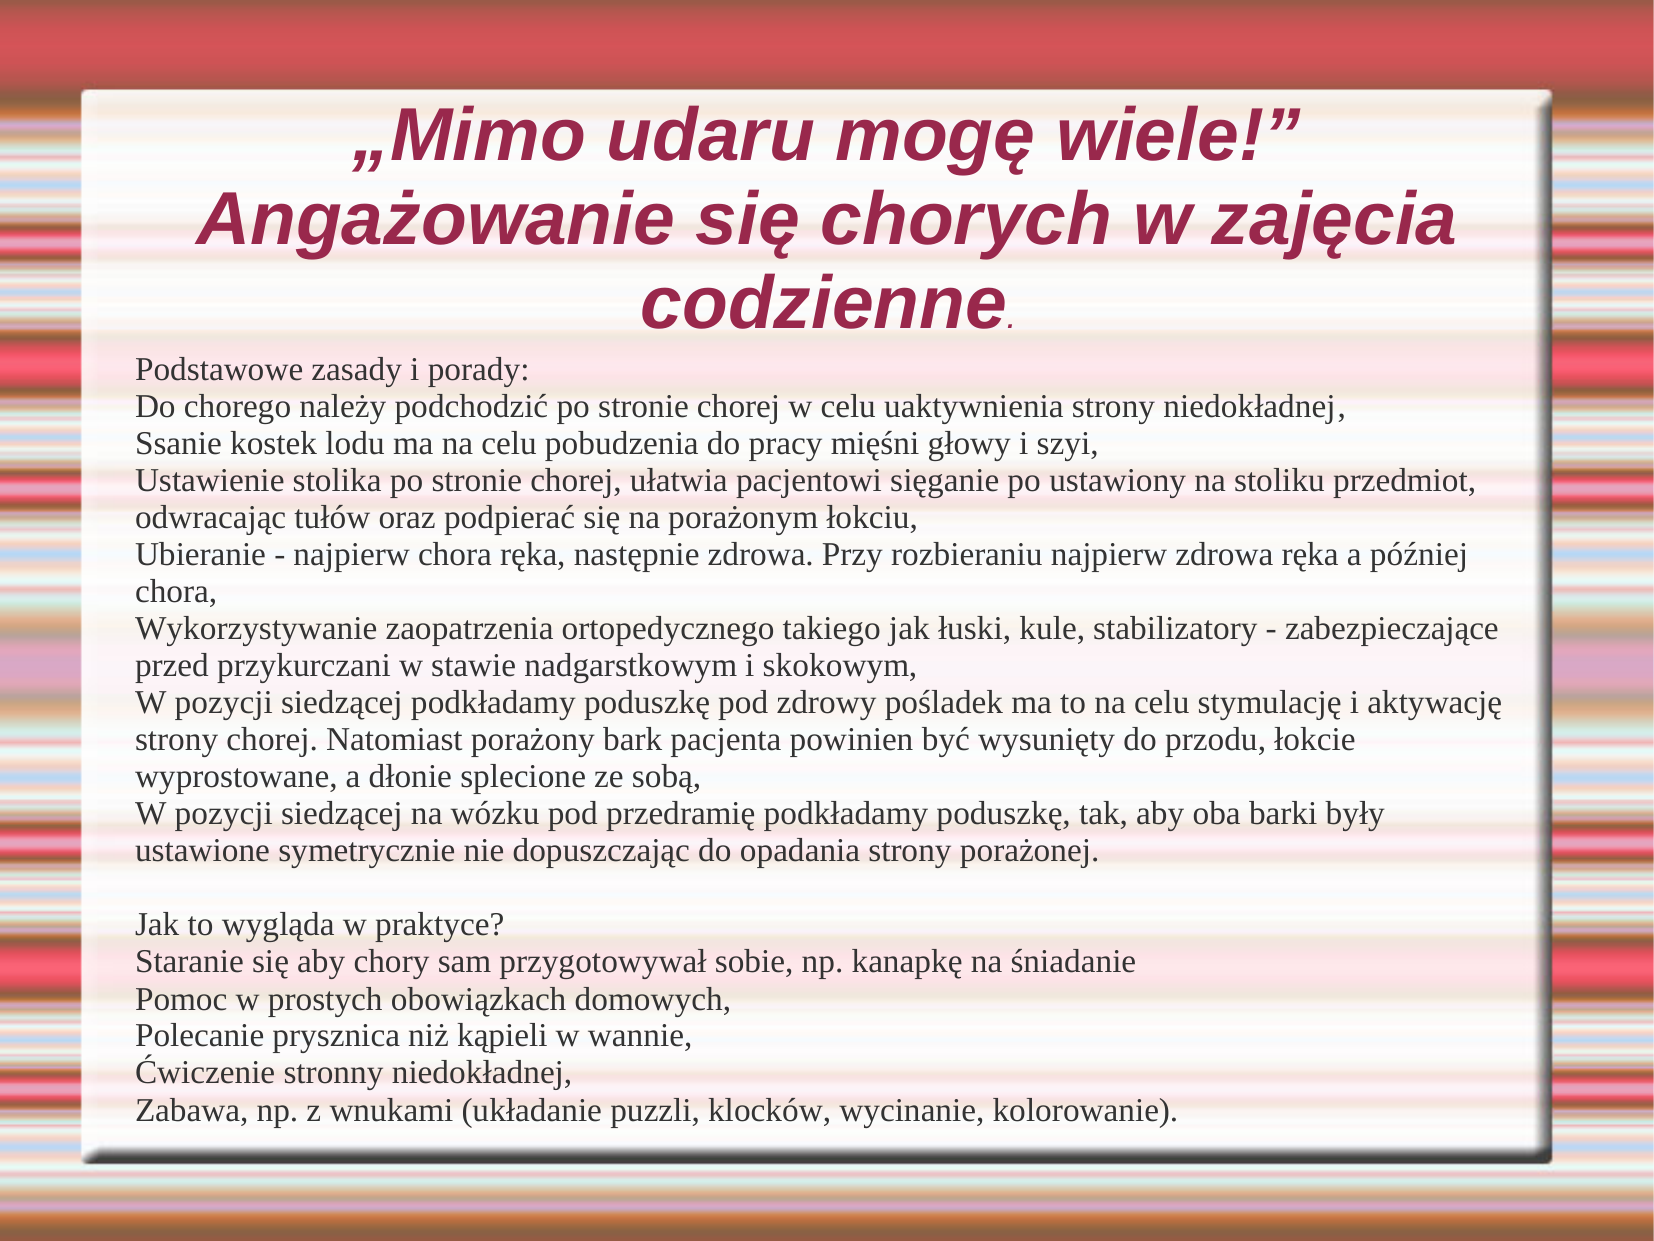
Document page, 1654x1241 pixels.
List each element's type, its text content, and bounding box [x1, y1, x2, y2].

title „Mimo udaru mogę wiele!” Angażowanie się chorych w zajęcia codzienne. [121, 92, 1534, 345]
list Podstawowe zasady i porady: Do chorego należy podchodzić po stronie chorej w celu uaktywnienia strony niedokładnej, Ssanie kostek lodu ma na celu pobudzenia do pracy mięśni głowy i szyi, Ustawienie stolika po stronie chorej, ułatwia pacjentowi sięganie po ustawiony na stoliku przedmiot, odwracając tułów oraz podpierać się na porażonym łokciu, Ubieranie - najpierw chora ręka, następnie zdrowa. Przy rozbieraniu najpierw zdrowa ręka a później chora, Wykorzystywanie zaopatrzenia ortopedycznego takiego jak łuski, kule, stabilizatory - zabezpieczające przed przykurczani w stawie nadgarstkowym i skokowym, W pozycji siedzącej podkładamy poduszkę pod zdrowy pośladek ma to na celu stymulację i aktywację strony chorej. Natomiast porażony bark pacjenta powinien być wysunięty do przodu, łokcie wyprostowane, a dłonie splecione ze sobą, W pozycji siedzącej na wózku pod przedramię podkładamy poduszkę, tak, aby oba barki były ustawione symetrycznie nie dopuszczając do opadania strony porażonej. Jak to wygląda w praktyce? Staranie się aby chory sam przygotowywał sobie, np. kanapkę na śniadanie Pomoc w prostych obowiązkach domowych, Polecanie prysznica niż kąpieli w wannie, Ćwiczenie stronny niedokładnej, Zabawa, np. z wnukami (układanie puzzli, klocków, wycinanie, kolorowanie). [134, 350, 1516, 1144]
picture [0, 0, 1654, 1241]
